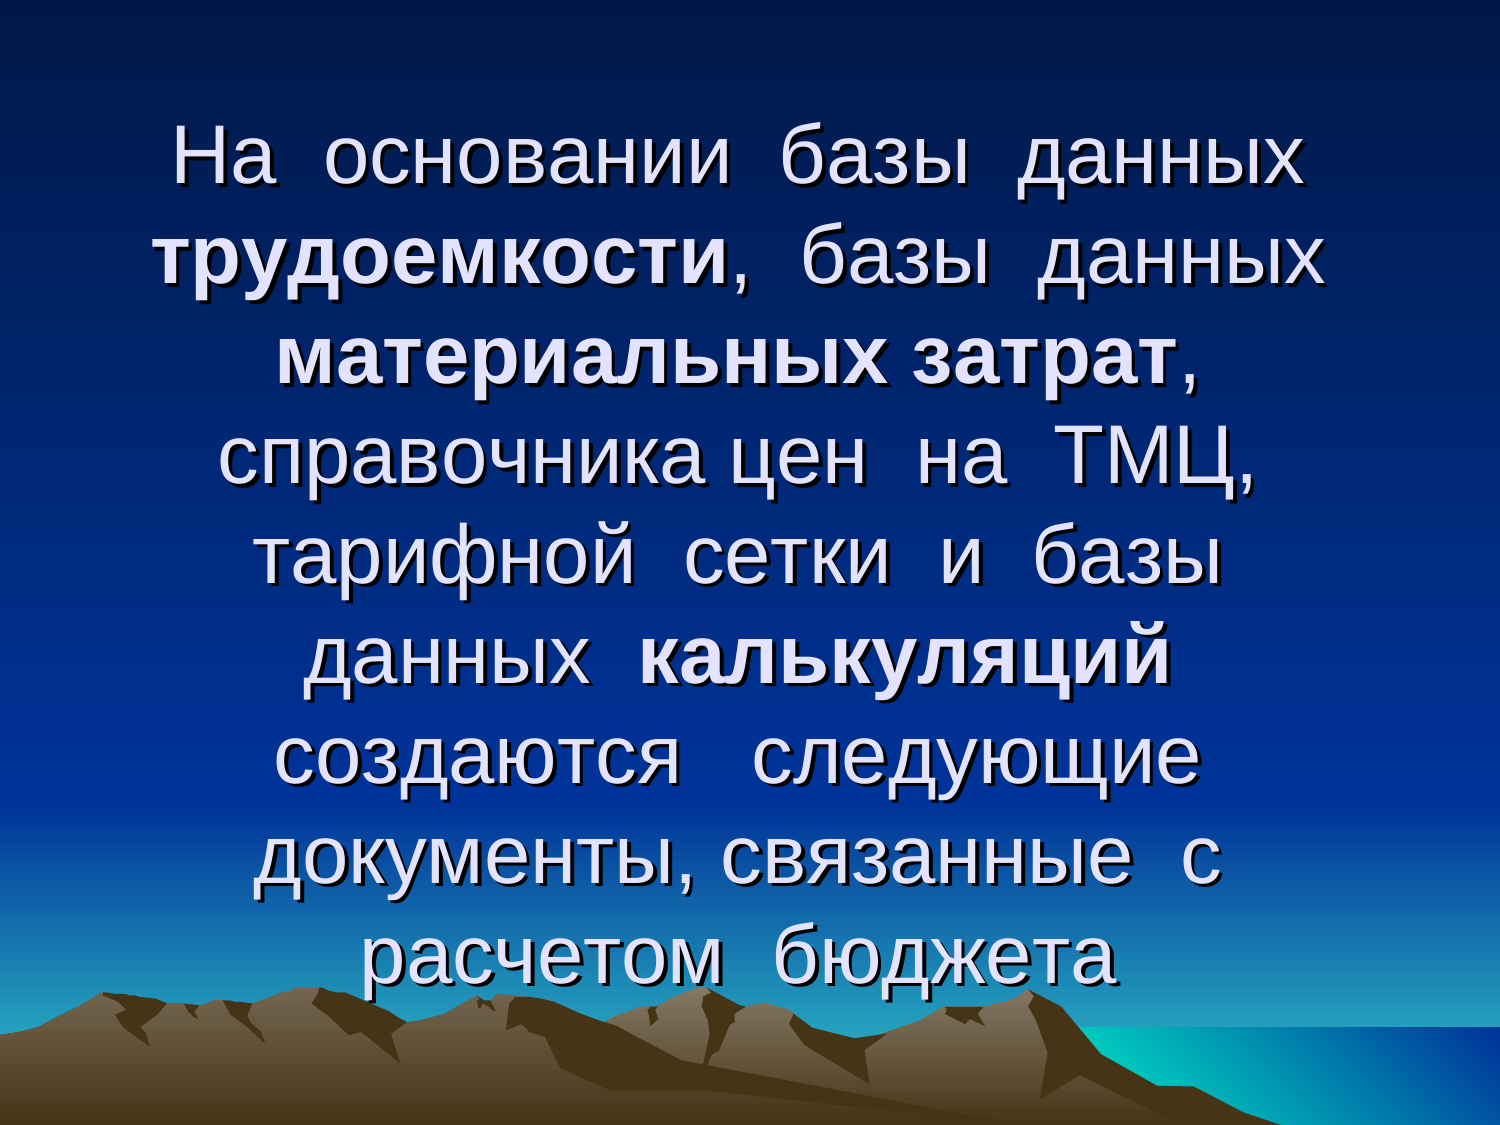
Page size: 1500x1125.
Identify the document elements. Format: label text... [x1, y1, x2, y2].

text_box На основании базы данных трудоемкости, базы данных материальных затрат, справочника цен на ТМЦ, тарифной сетки и базы данных калькуляций создаются следующие документы, связанные с расчетом бюджета [112, 92, 1388, 1008]
